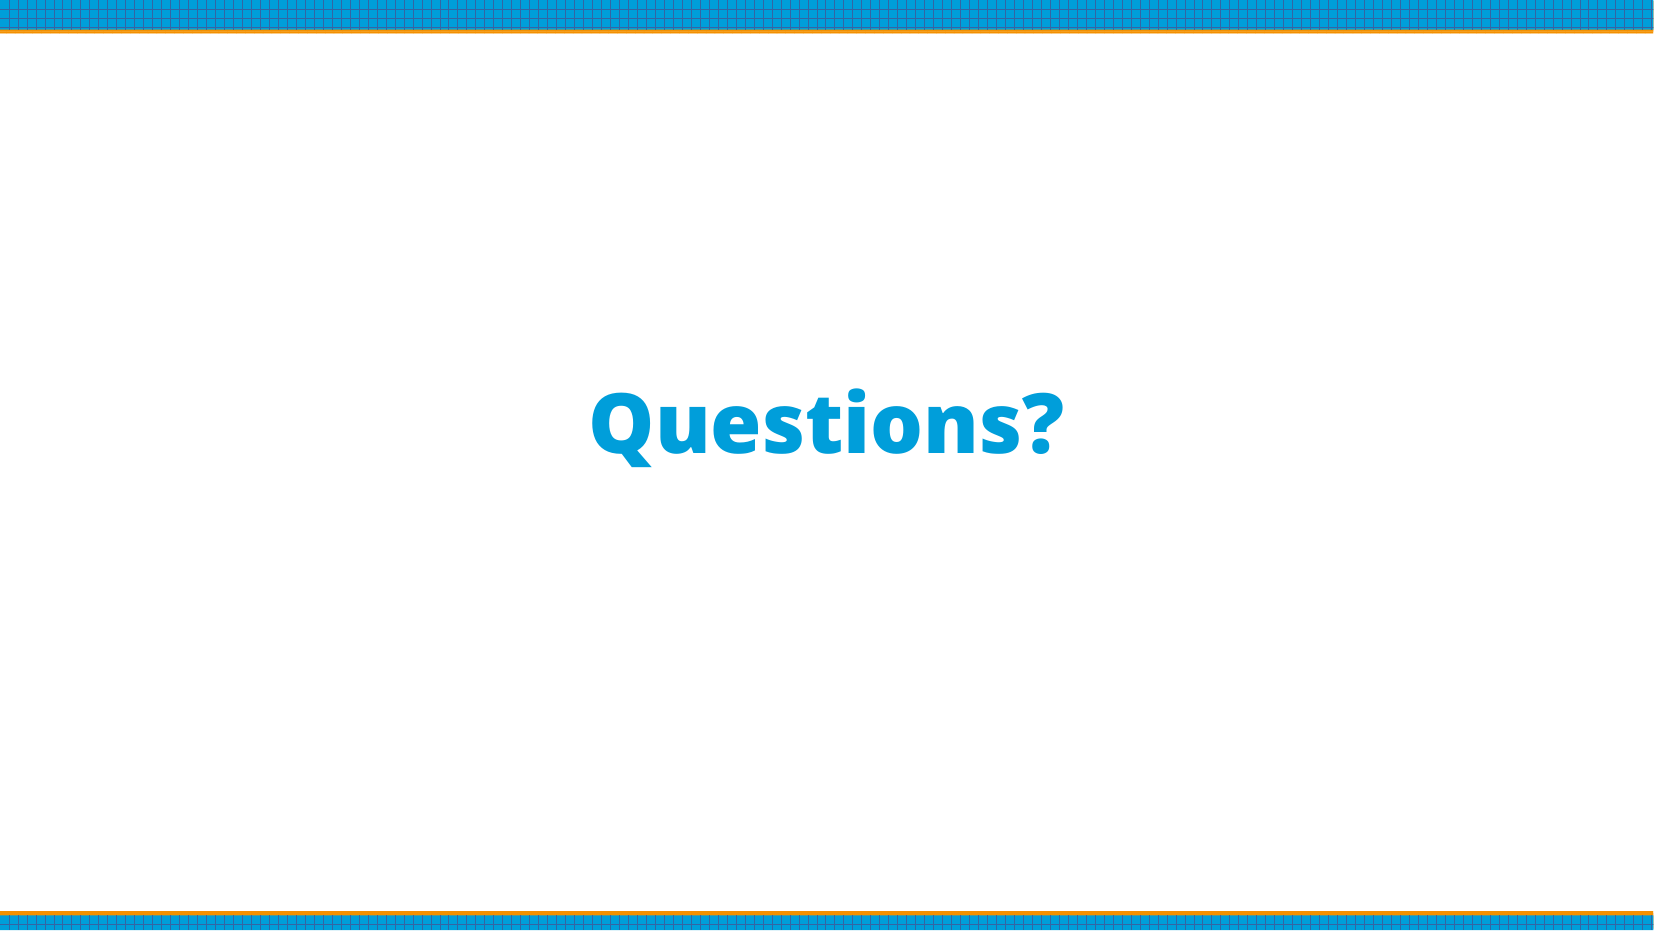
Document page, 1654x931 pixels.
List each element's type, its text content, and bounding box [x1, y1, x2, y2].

subtitle Questions? [88, 44, 1565, 798]
